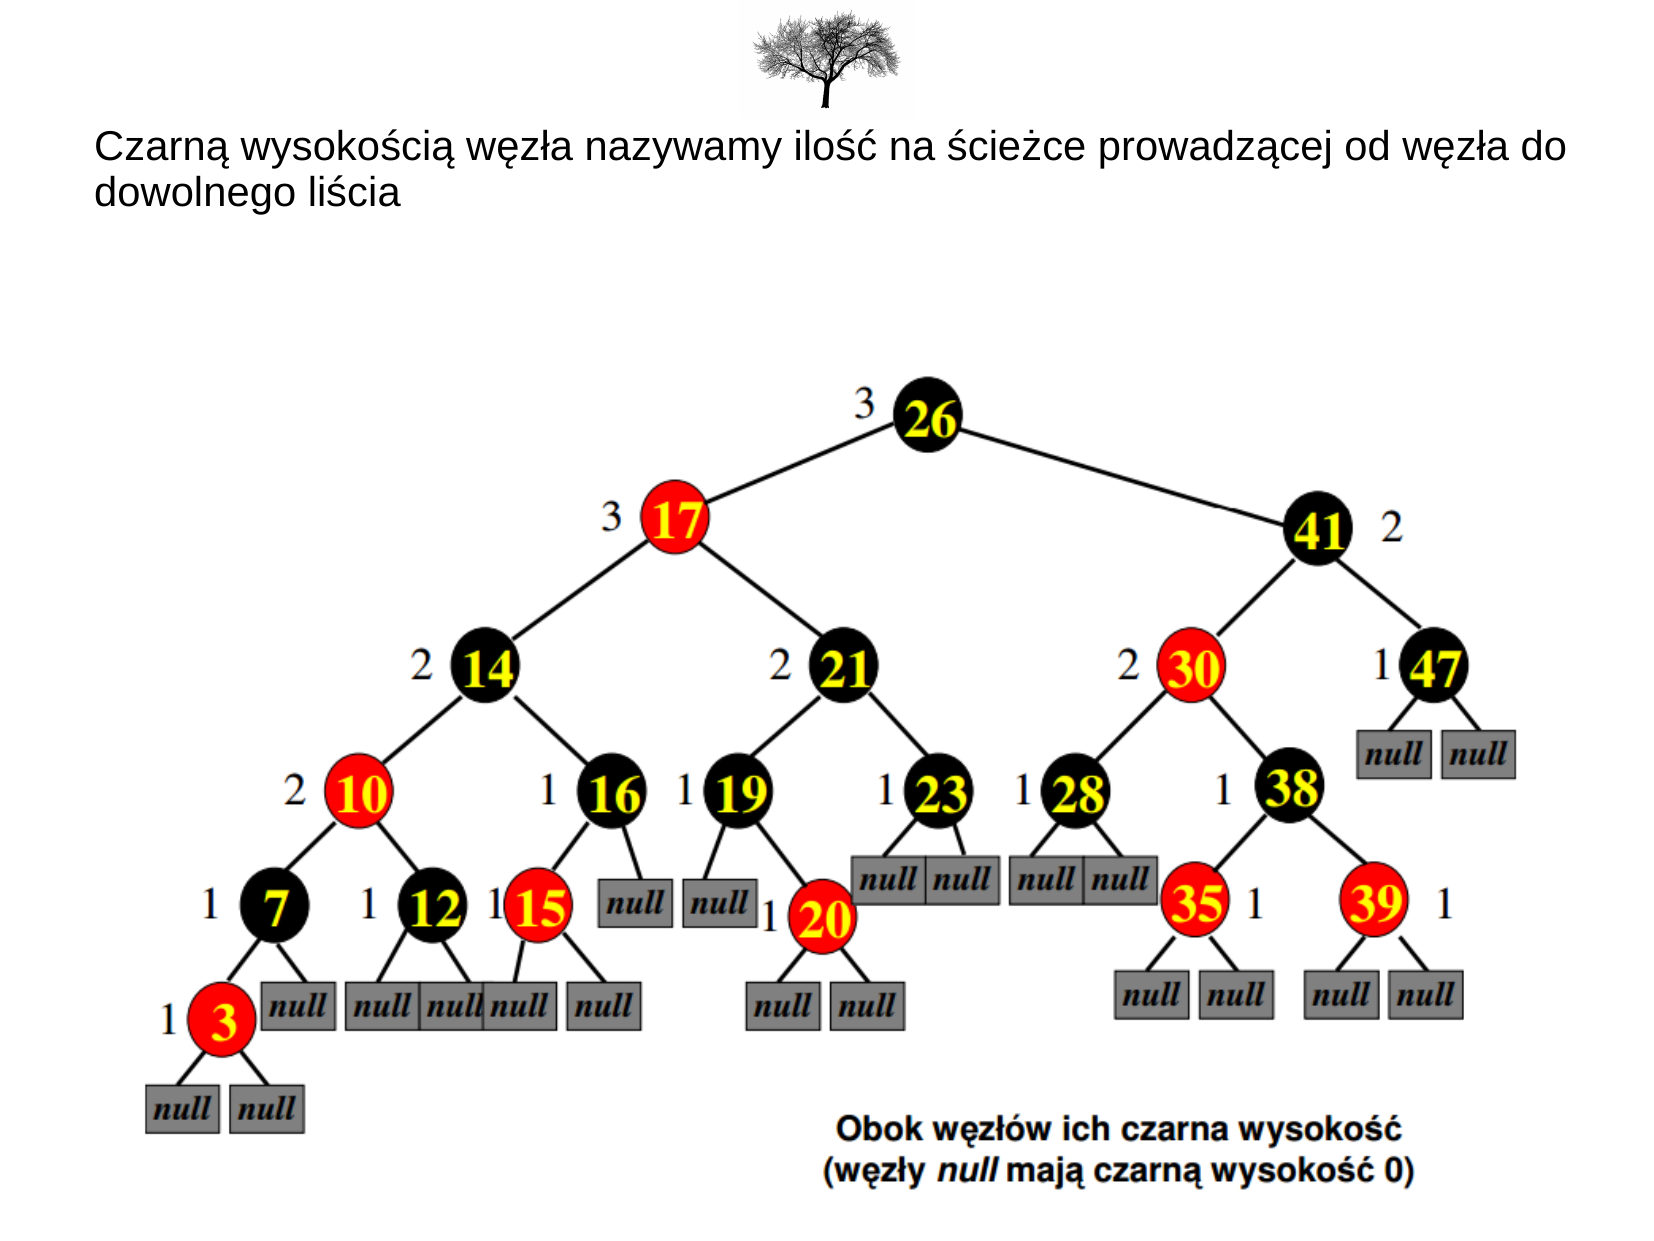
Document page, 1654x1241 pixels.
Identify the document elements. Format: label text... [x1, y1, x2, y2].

picture [738, 0, 916, 119]
picture [117, 342, 1548, 1216]
list Czarną wysokością węzła nazywamy ilość na ścieżce prowadzącej od węzła do dowolnego liścia [23, 122, 1583, 318]
